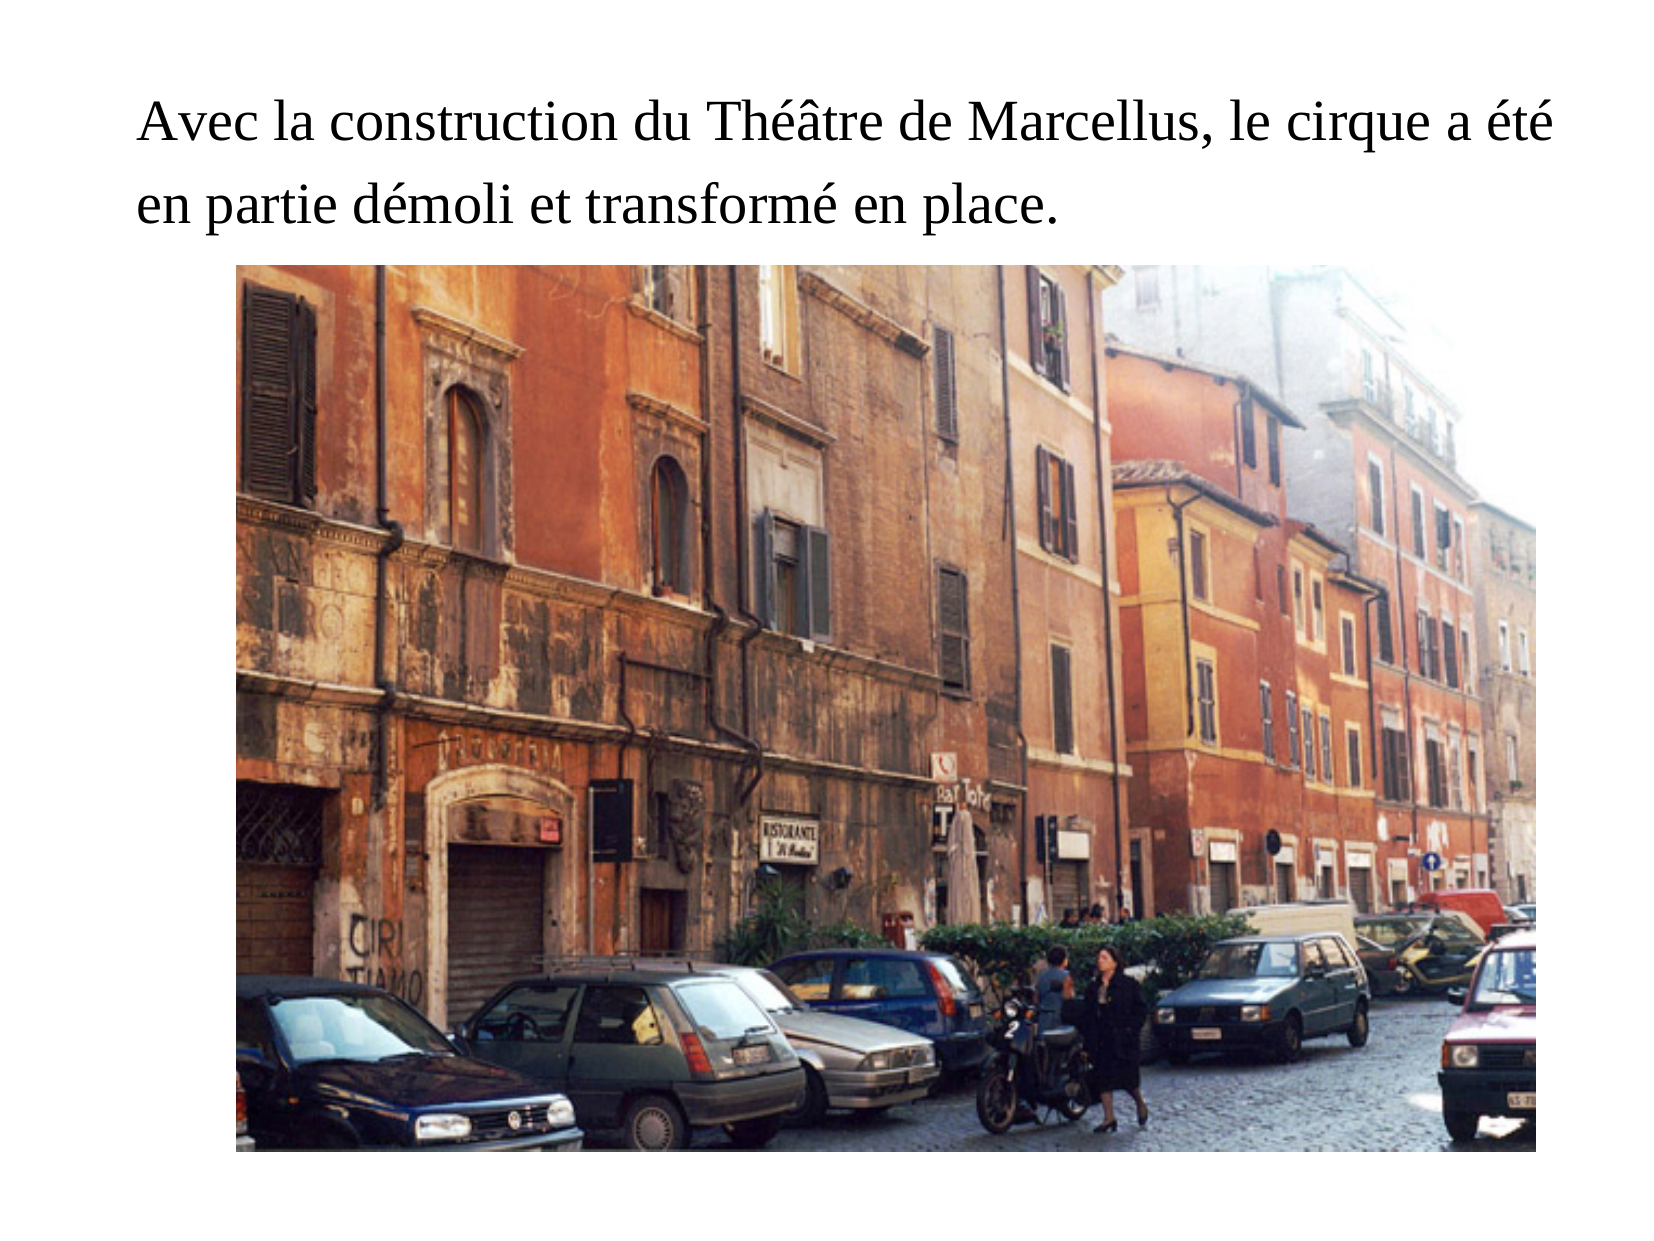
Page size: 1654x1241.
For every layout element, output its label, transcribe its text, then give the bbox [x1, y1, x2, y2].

picture [236, 265, 1536, 1152]
text_box Avec la construction du Théâtre de Marcellus, le cirque a été en partie démoli et transformé en place. [136, 88, 1654, 238]
